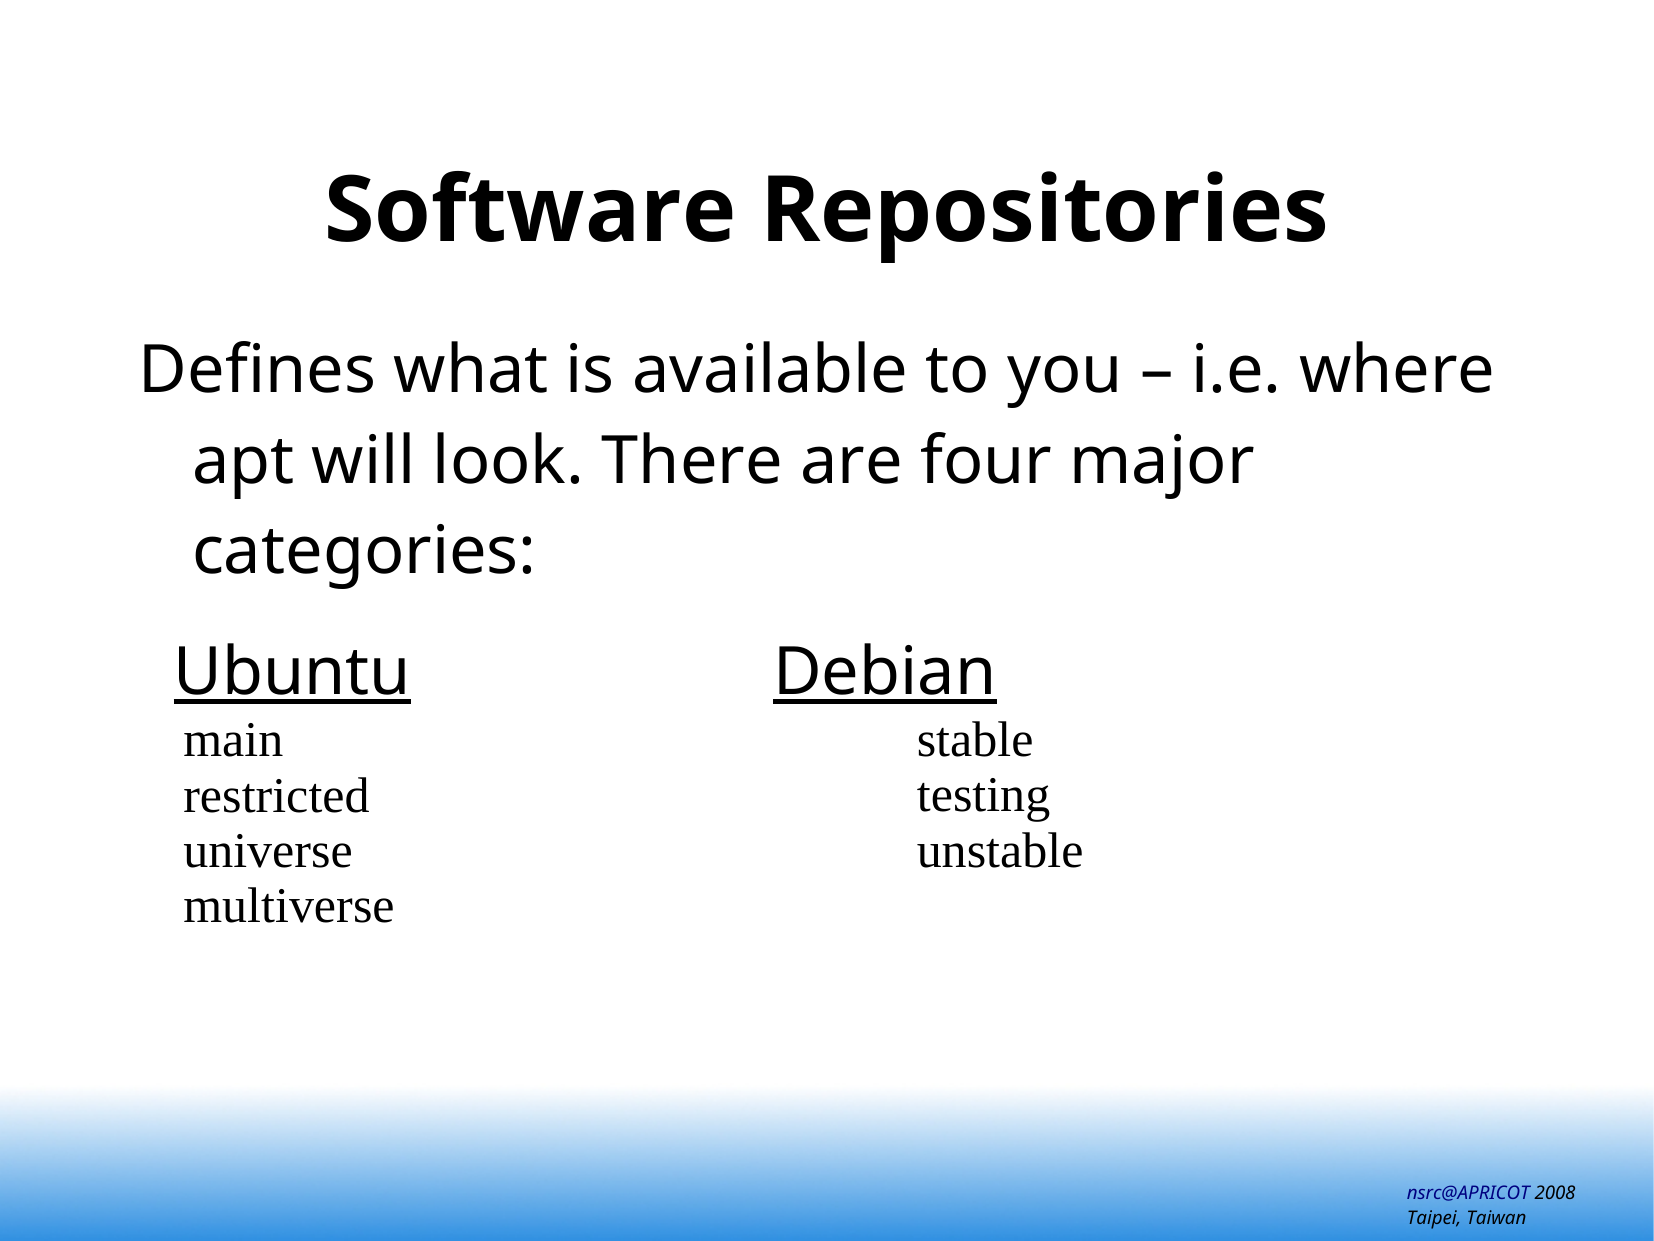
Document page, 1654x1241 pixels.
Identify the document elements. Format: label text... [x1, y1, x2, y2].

list Defines what is available to you – i.e. where apt will look. There are four major categories: Ubuntu Debian [121, 321, 1534, 675]
title Software Repositories [121, 102, 1534, 310]
picture [0, 1083, 1654, 1241]
text_box stable testing unstable [822, 711, 1383, 920]
text_box main restricted universe multiverse [88, 712, 597, 1109]
